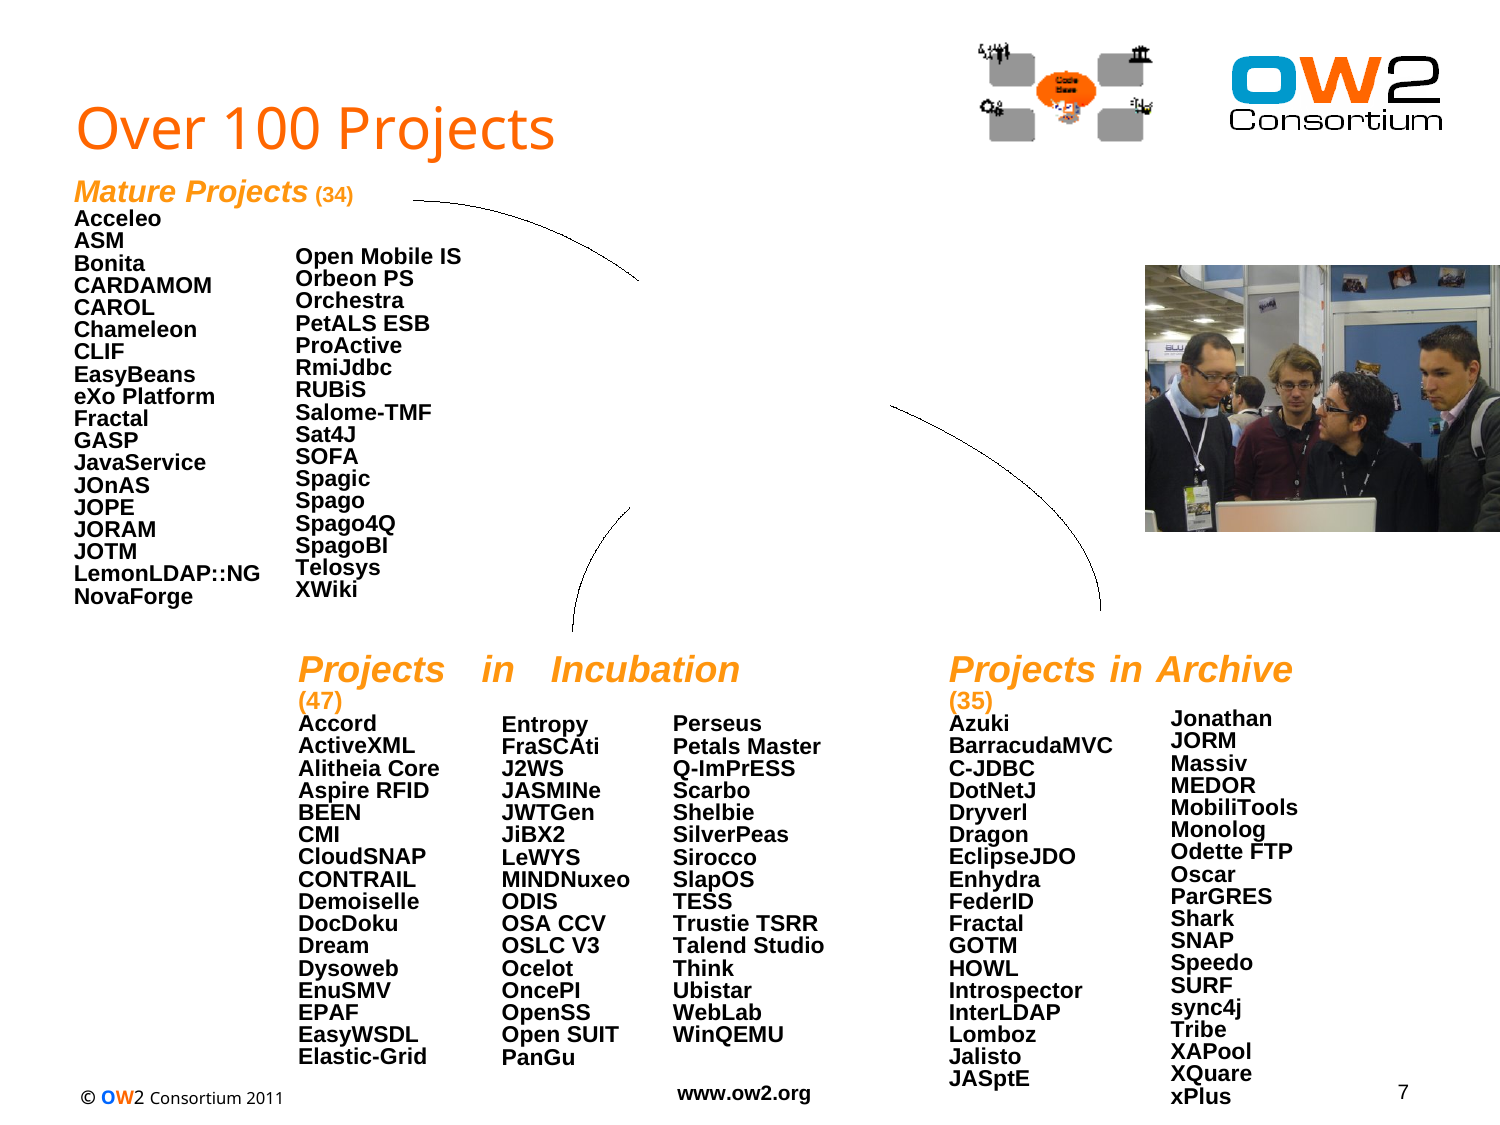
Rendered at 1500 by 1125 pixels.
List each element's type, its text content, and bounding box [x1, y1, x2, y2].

text_box Projects in Archive (35) Azuki BarracudaMVC C-JDBC DotNetJ Dryverl Dragon EclipseJDO Enhydra FederID Fractal GOTM HOWL Introspector InterLDAP Lomboz Jalisto JASptE [934, 645, 1318, 1124]
text_box Mature Projects (34) Acceleo ASM Bonita CARDAMOM CAROL Chameleon CLIF EasyBeans eXo Platform Fractal GASP JavaService JOnAS JOPE JORAM JOTM LemonLDAP::NG NovaForge [59, 171, 439, 617]
picture [1145, 265, 1500, 532]
text_box Projects in Incubation (47) Accord ActiveXML Alitheia Core Aspire RFID BEEN CMI CloudSNAP CONTRAIL Demoiselle DocDoku Dream Dysoweb EnuSMV EPAF EasyWSDL Elastic-Grid [283, 645, 756, 1125]
picture [563, 222, 918, 560]
text_box Open Mobile IS Orbeon PS Orchestra PetALS ESB ProActive RmiJdbc RUBiS Salome-TMF Sat4J SOFA Spagic Spago Spago4Q SpagoBI Telosys XWiki [280, 239, 522, 756]
text_box Entropy FraSCAti J2WS JASMINe JWTGen JiBX2 LeWYS MINDNuxeo ODIS OSA CCV OSLC V3 Ocelot OncePI OpenSS Open SUIT PanGu [486, 706, 728, 1077]
picture [974, 38, 1156, 148]
text_box Jonathan JORM Massiv MEDOR MobiliTools Monolog Odette FTP Oscar ParGRES Shark SNAP Speedo SURF sync4j Tribe XAPool XQuare xPlus [1155, 701, 1371, 1117]
text_box Perseus Petals Master Q-ImPrESS Scarbo Shelbie SilverPeas Sirocco SlapOS TESS Trustie TSRR Talend Studio Think Ubistar WebLab WinQEMU [728, 706, 899, 1055]
title Over 100 Projects [75, 45, 1175, 215]
picture [1224, 47, 1450, 134]
